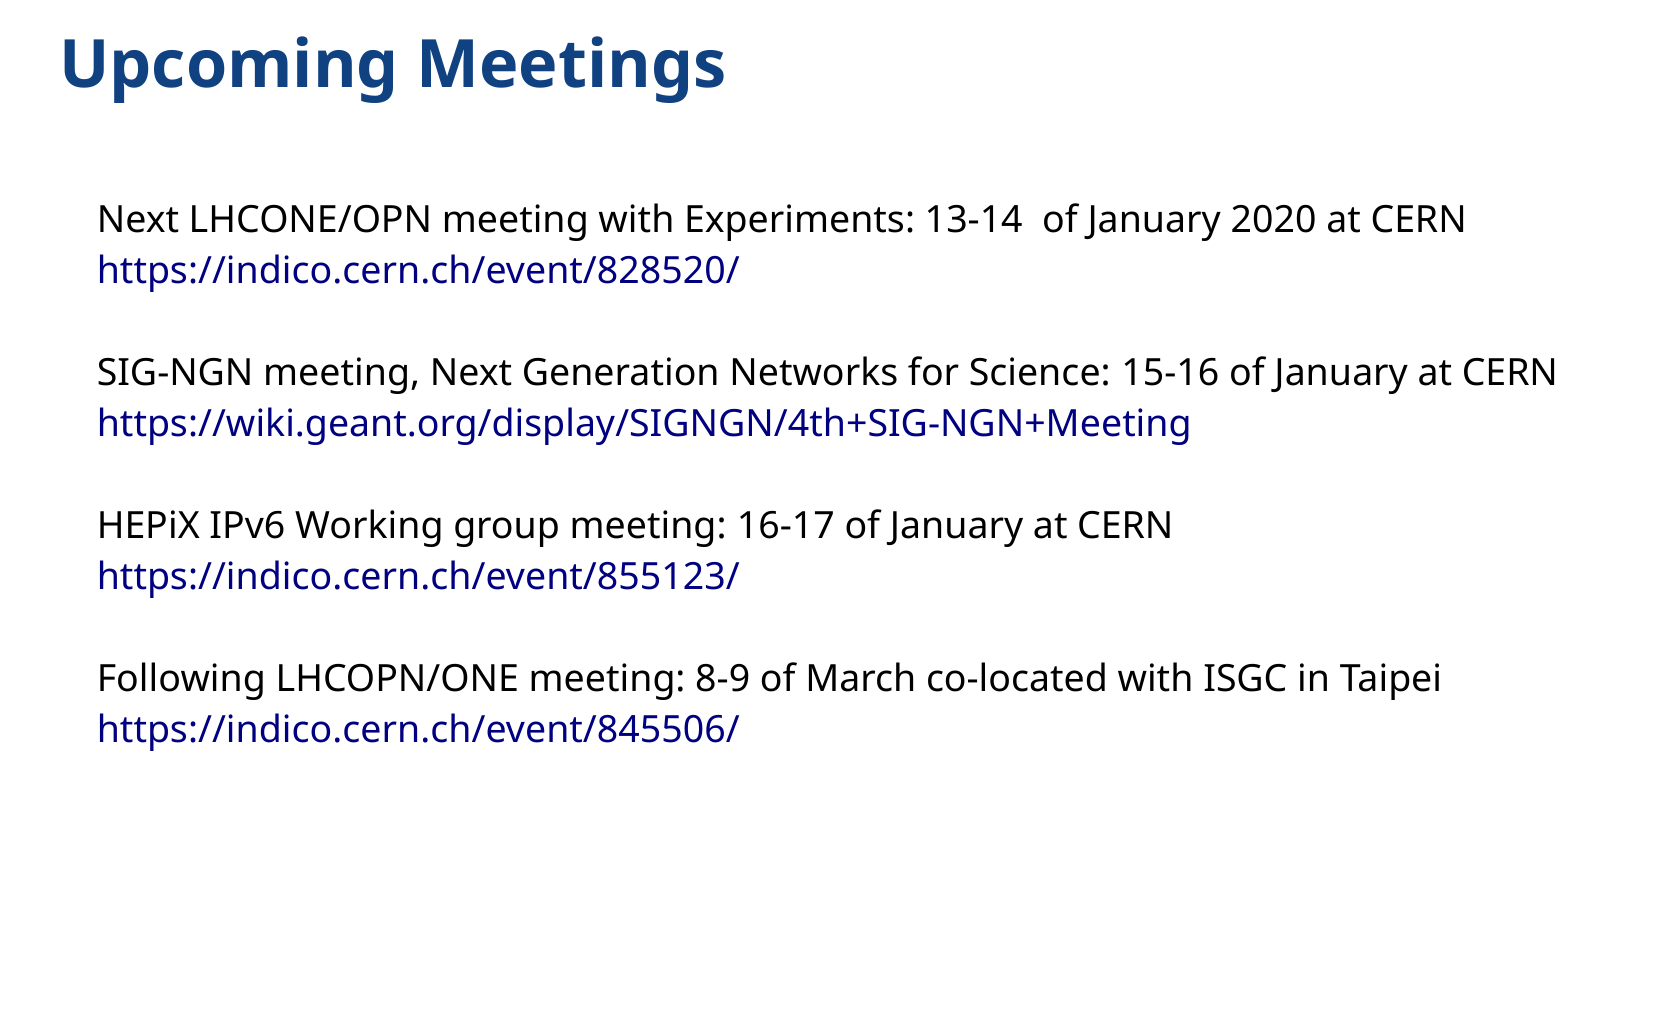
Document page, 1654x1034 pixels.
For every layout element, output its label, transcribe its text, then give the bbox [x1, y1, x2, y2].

text_box Next LHCONE/OPN meeting with Experiments: 13-14 of January 2020 at CERN https://indico.cern.ch/event/828520/ SIG-NGN meeting, Next Generation Networks for Science: 15-16 of January at CERN https://wiki.geant.org/display/SIGNGN/4th+SIG-NGN+Meeting HEPiX IPv6 Working group meeting: 16-17 of January at CERN https://indico.cern.ch/event/855123/ Following LHCOPN/ONE meeting: 8-9 of March co-located with ISGC in Taipei https://indico.cern.ch/event/845506/ [82, 185, 1638, 1032]
title Upcoming Meetings [59, 0, 1283, 124]
